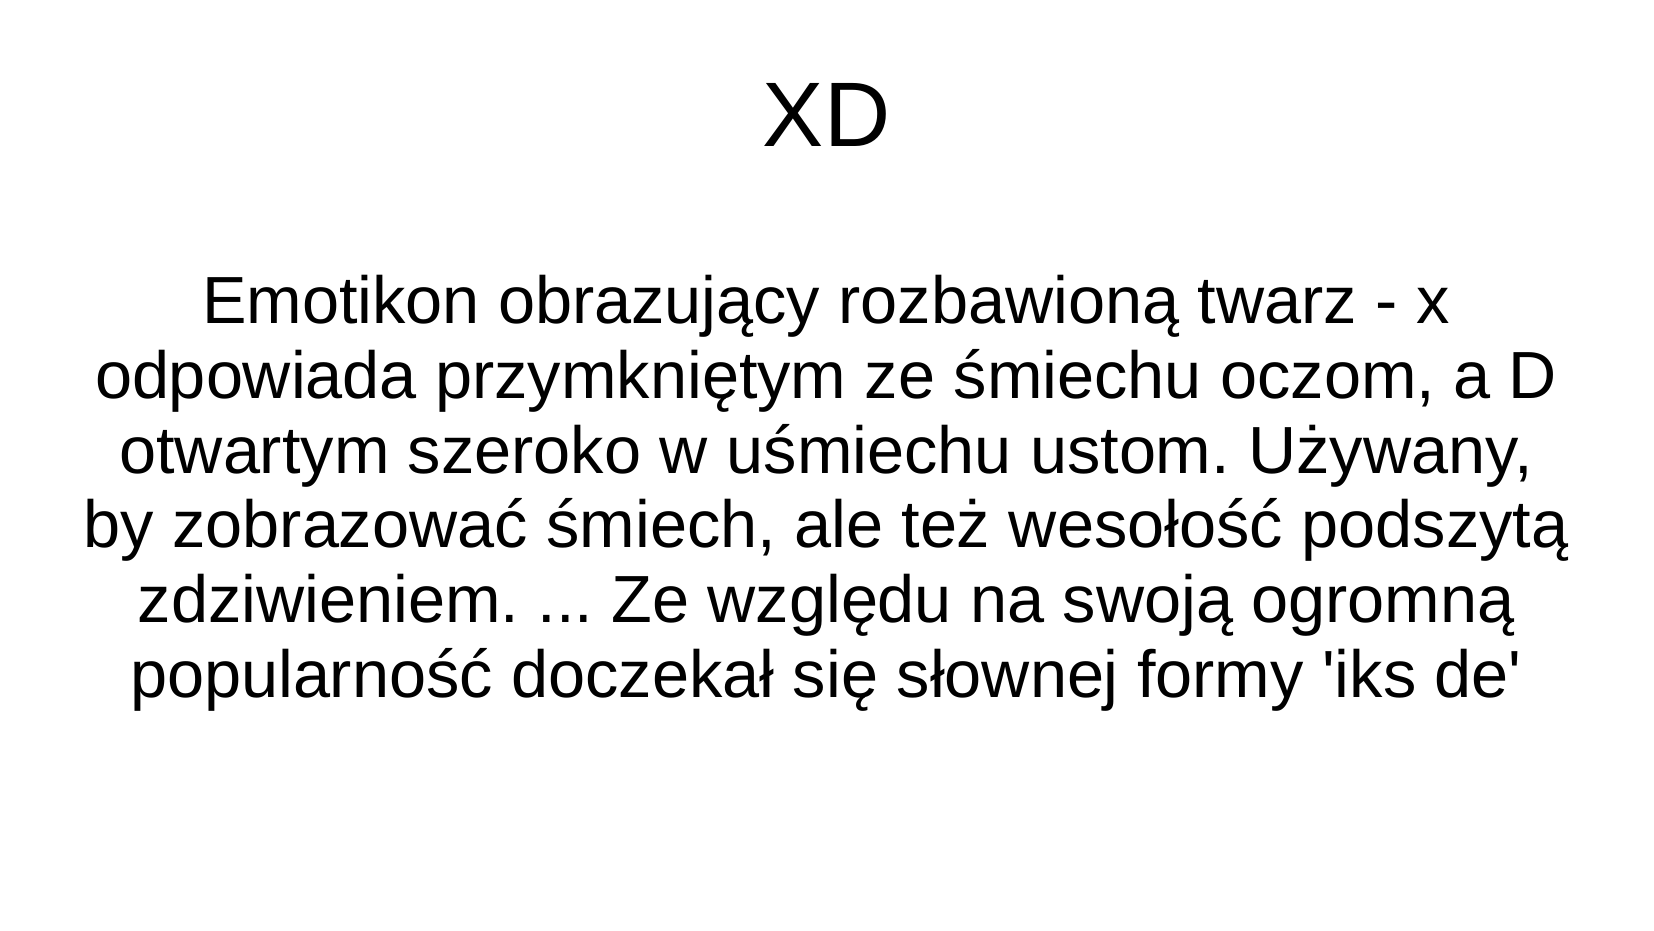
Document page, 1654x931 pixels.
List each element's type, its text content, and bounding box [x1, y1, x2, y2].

title XD [82, 37, 1571, 193]
subtitle Emotikon obrazujący rozbawioną twarz - x odpowiada przymkniętym ze śmiechu oczom, a D otwartym szeroko w uśmiechu ustom. Używany, by zobrazować śmiech, ale też wesołość podszytą zdziwieniem. ... Ze względu na swoją ogromną popularność doczekał się słownej formy 'iks de' [82, 217, 1571, 758]
